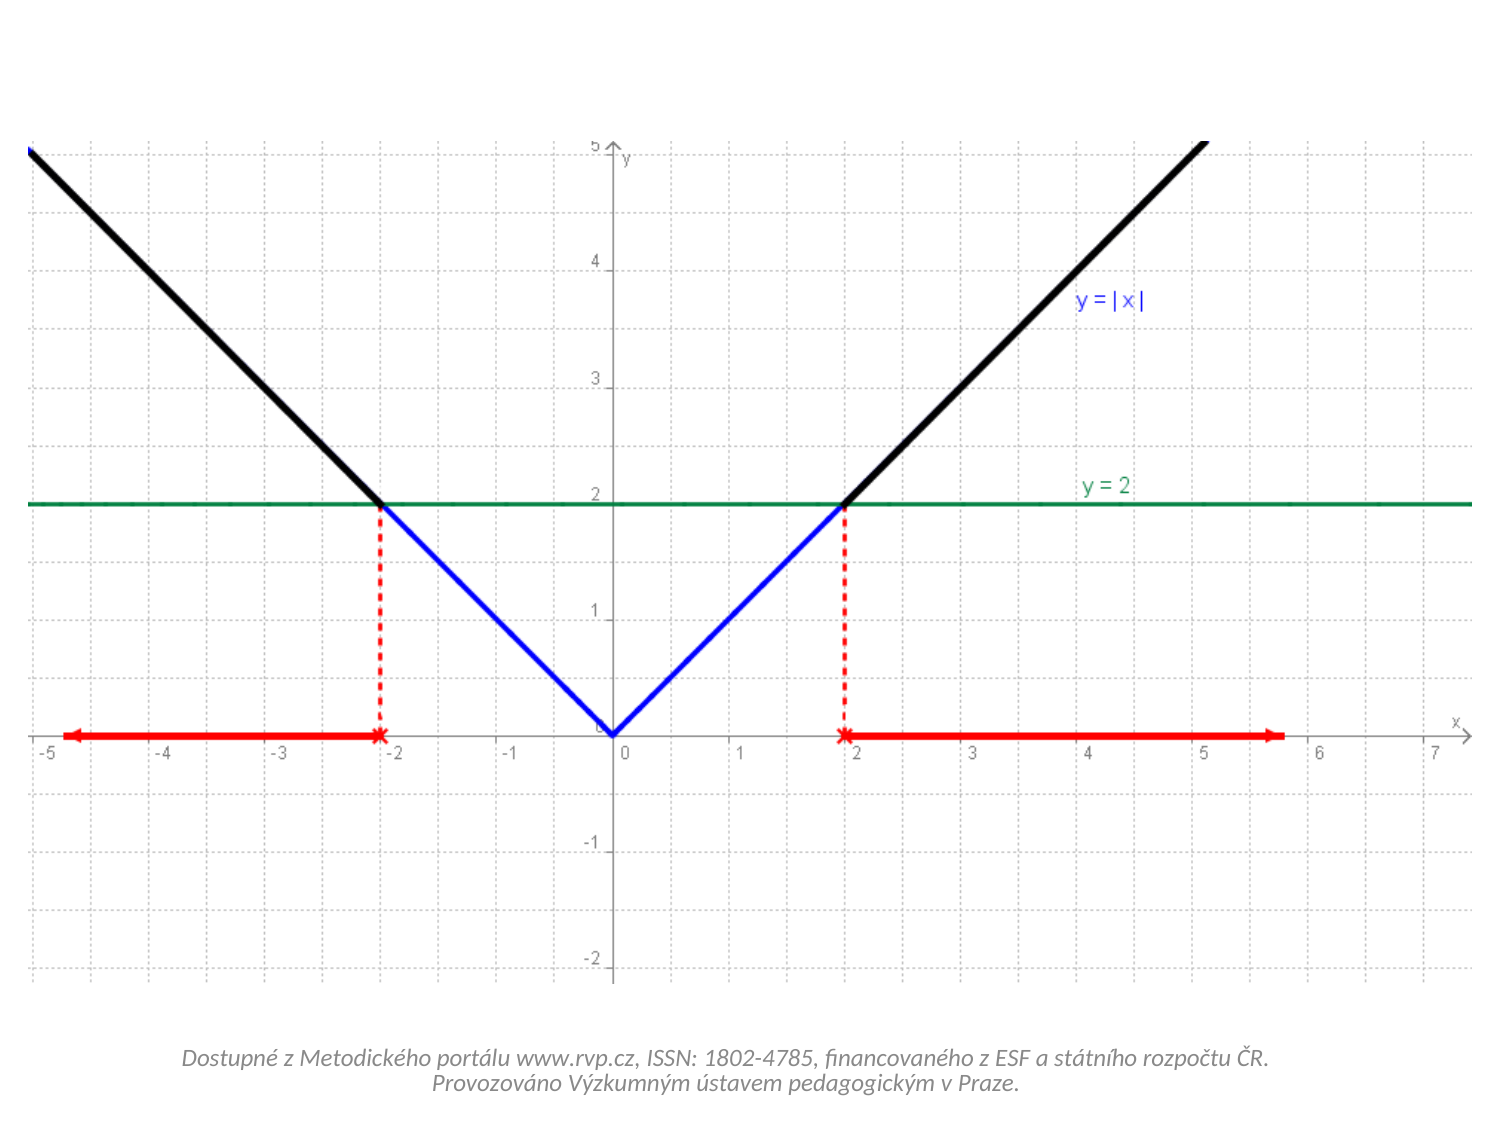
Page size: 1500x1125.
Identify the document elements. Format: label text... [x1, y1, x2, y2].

picture [28, 141, 1472, 984]
text_box Dostupné z Metodického portálu www.rvp.cz, ISSN: 1802-4785, financovaného z ESF a státního rozpočtu ČR. Provozováno Výzkumným ústavem pedagogickým v Praze. [105, 1042, 1348, 1103]
